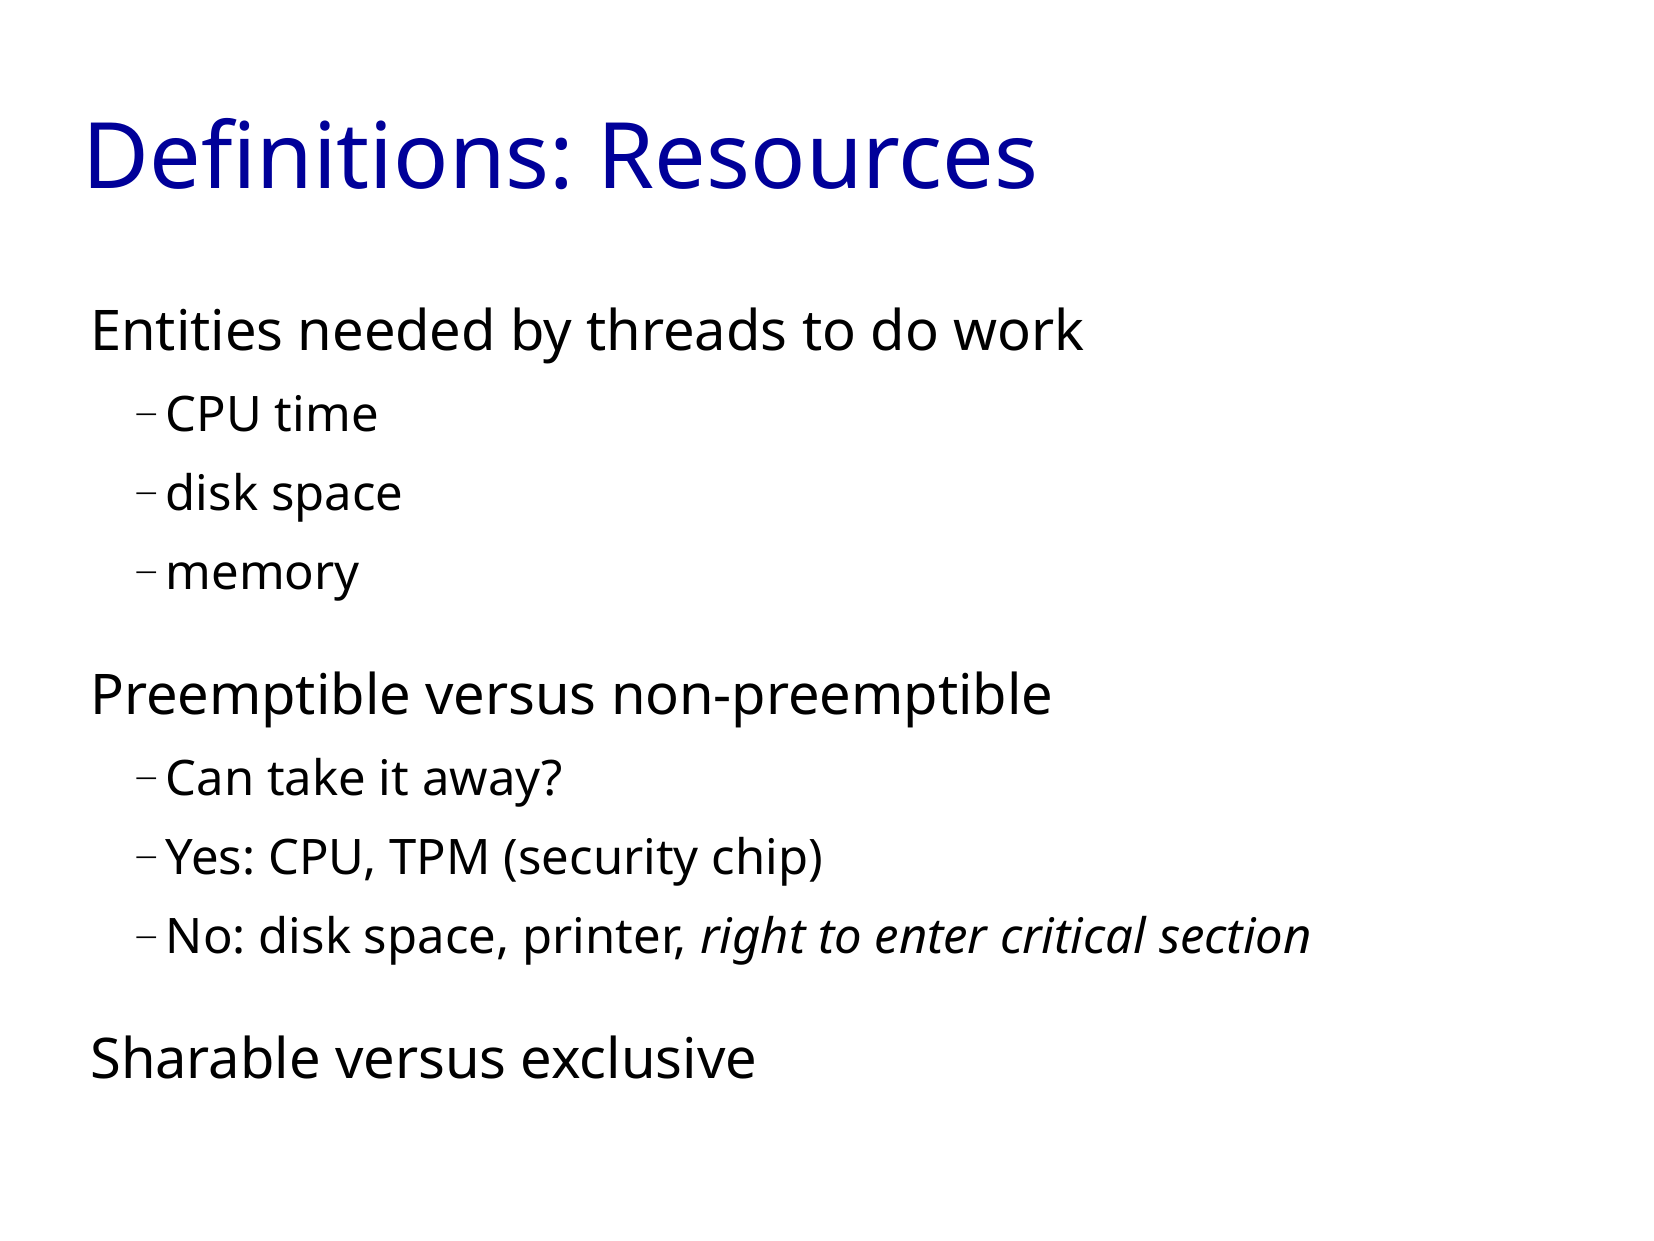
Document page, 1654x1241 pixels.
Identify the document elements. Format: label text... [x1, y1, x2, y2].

title Definitions: Resources [82, 49, 1571, 257]
list Entities needed by threads to do work CPU time disk space memory Preemptible versus non-preemptible Can take it away? Yes: CPU, TPM (security chip) No: disk space, printer, right to enter critical section Sharable versus exclusive [60, 290, 1571, 1096]
